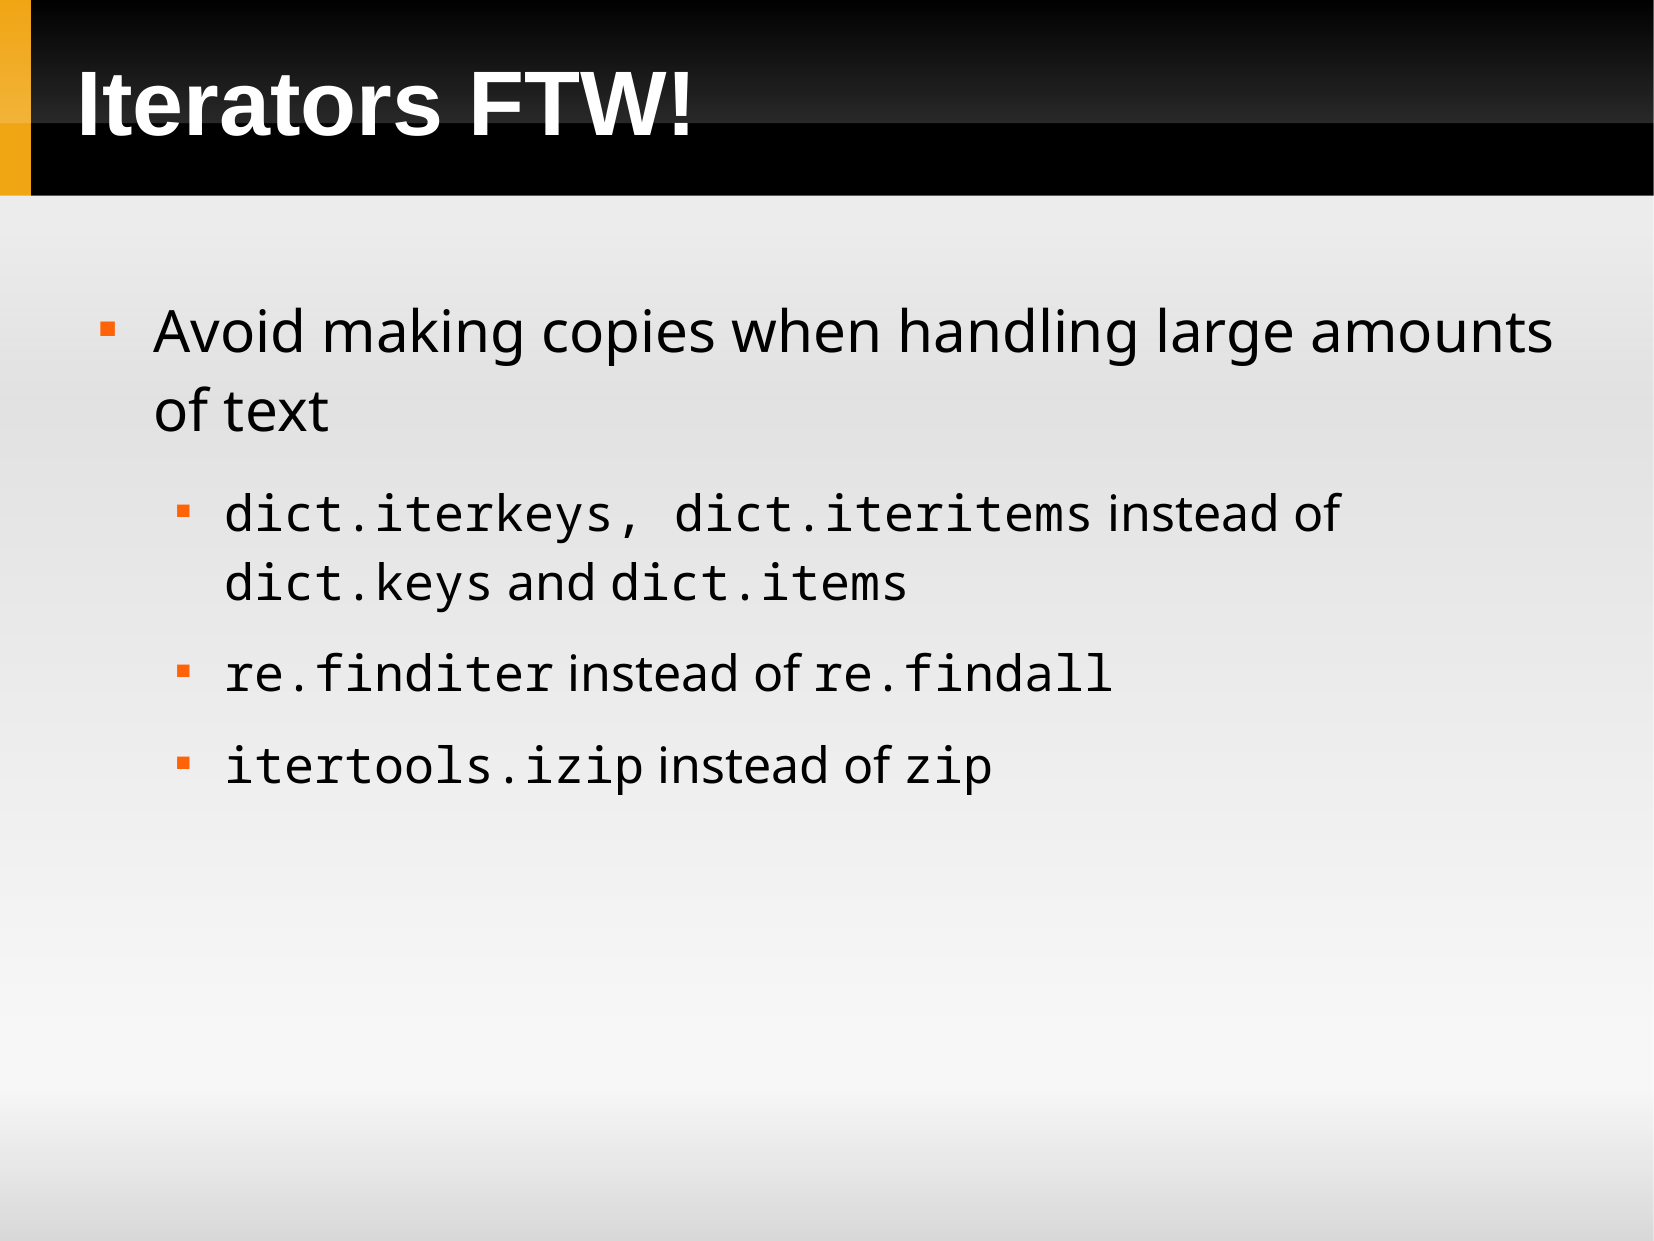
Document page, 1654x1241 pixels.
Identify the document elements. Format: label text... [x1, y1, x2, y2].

title Iterators FTW! [76, 7, 1565, 200]
picture [0, 0, 1654, 1241]
list Avoid making copies when handling large amounts of text dict.iterkeys, dict.iteritems instead of dict.keys and dict.items re.finditer instead of re.findall itertools.izip instead of zip [82, 290, 1571, 1094]
